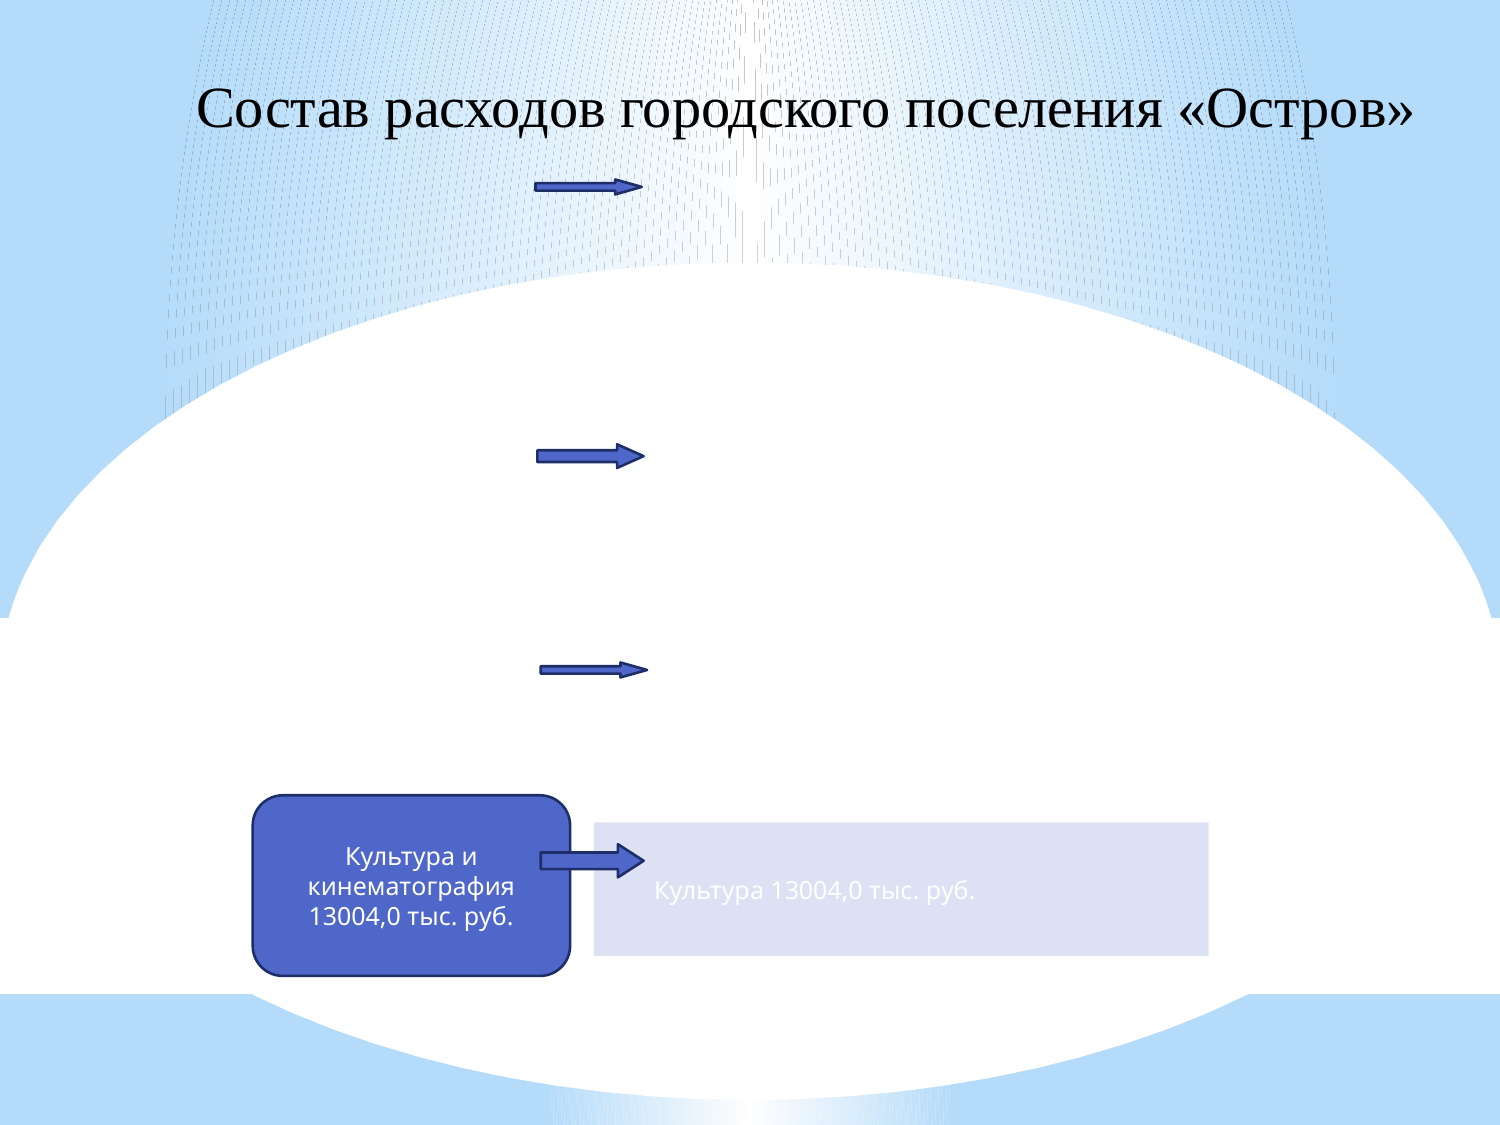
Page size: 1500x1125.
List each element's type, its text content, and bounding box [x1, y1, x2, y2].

text_box Культура и кинематография 13004,0 тыс. руб. [252, 795, 571, 976]
text_box [535, 179, 642, 195]
text_box Культура 13004,0 тыс. руб. [593, 822, 1209, 956]
text_box Состав расходов городского поселения «Остров» [112, 61, 1500, 147]
text_box [540, 844, 644, 878]
text_box [540, 662, 648, 678]
picture [263, 351, 1209, 772]
text_box [537, 444, 644, 468]
